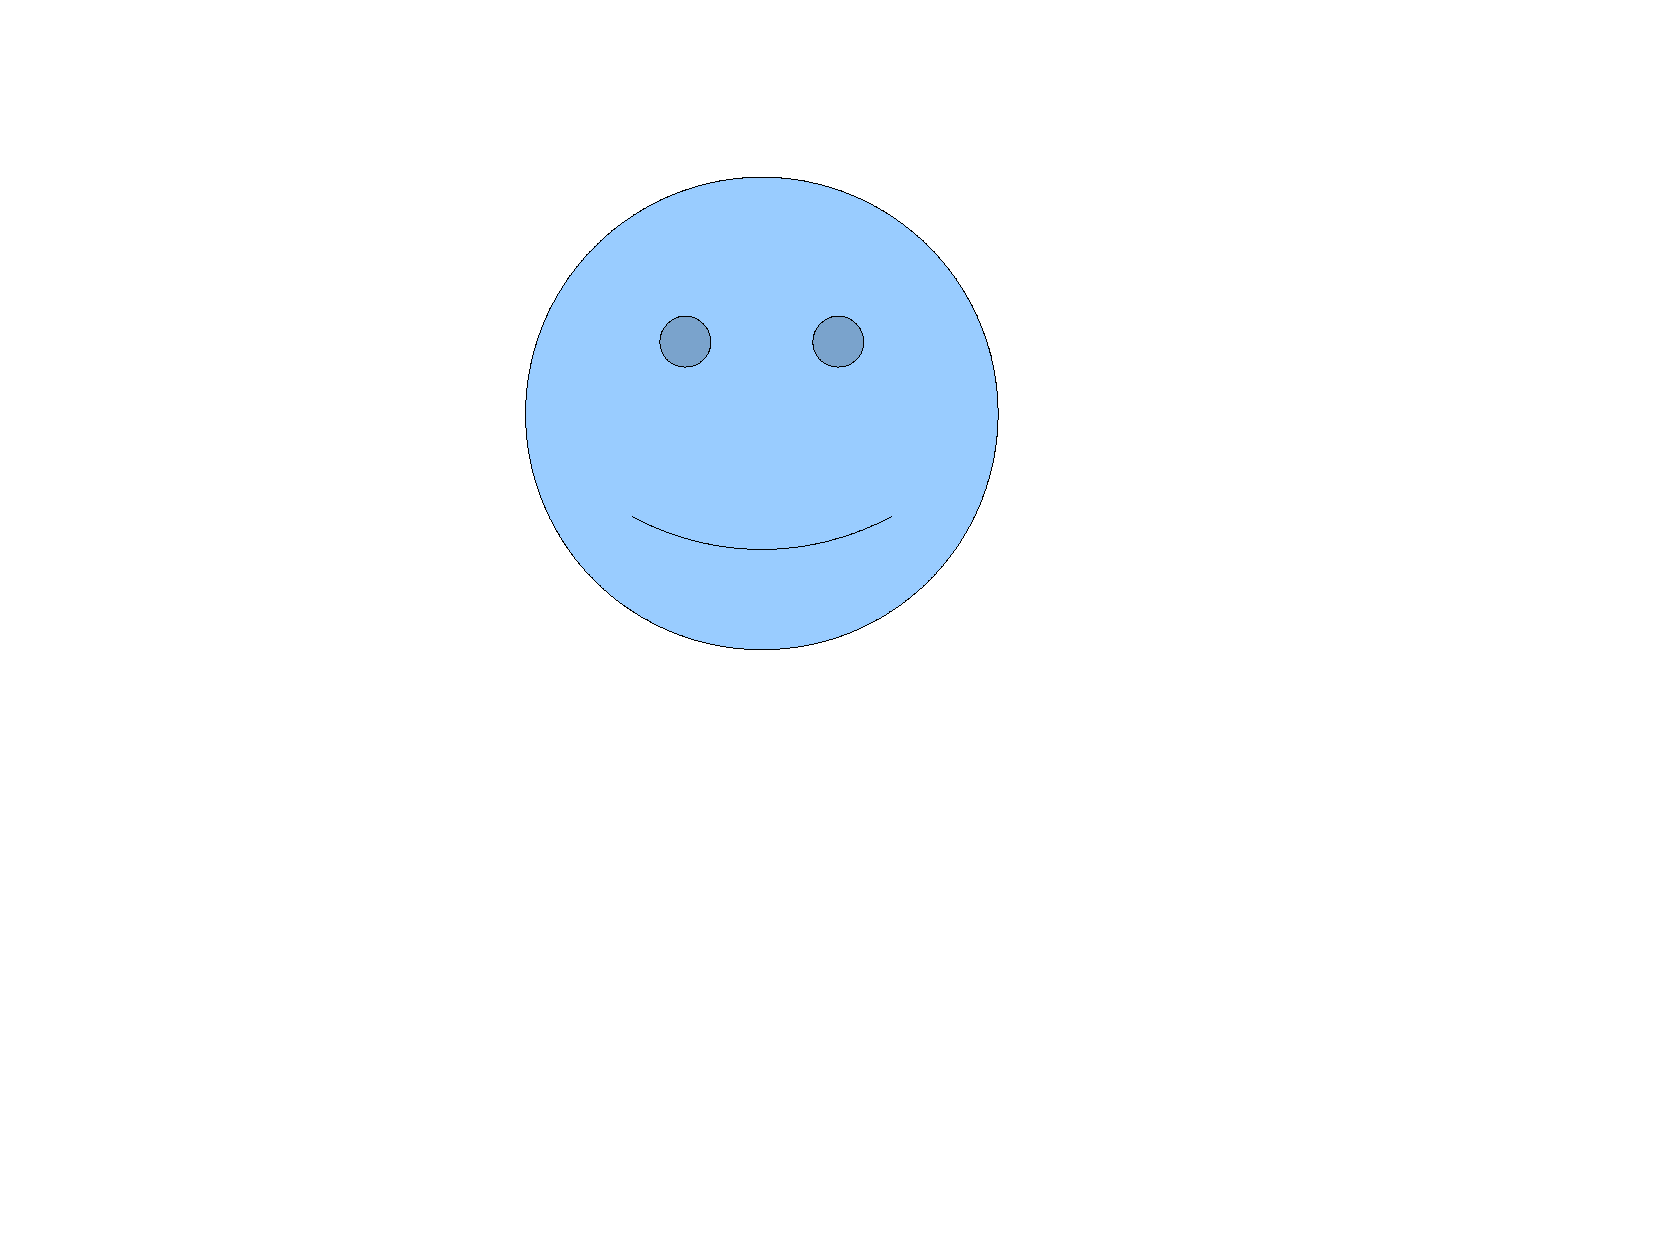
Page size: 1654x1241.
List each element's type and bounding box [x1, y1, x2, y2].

text_box [525, 177, 999, 650]
